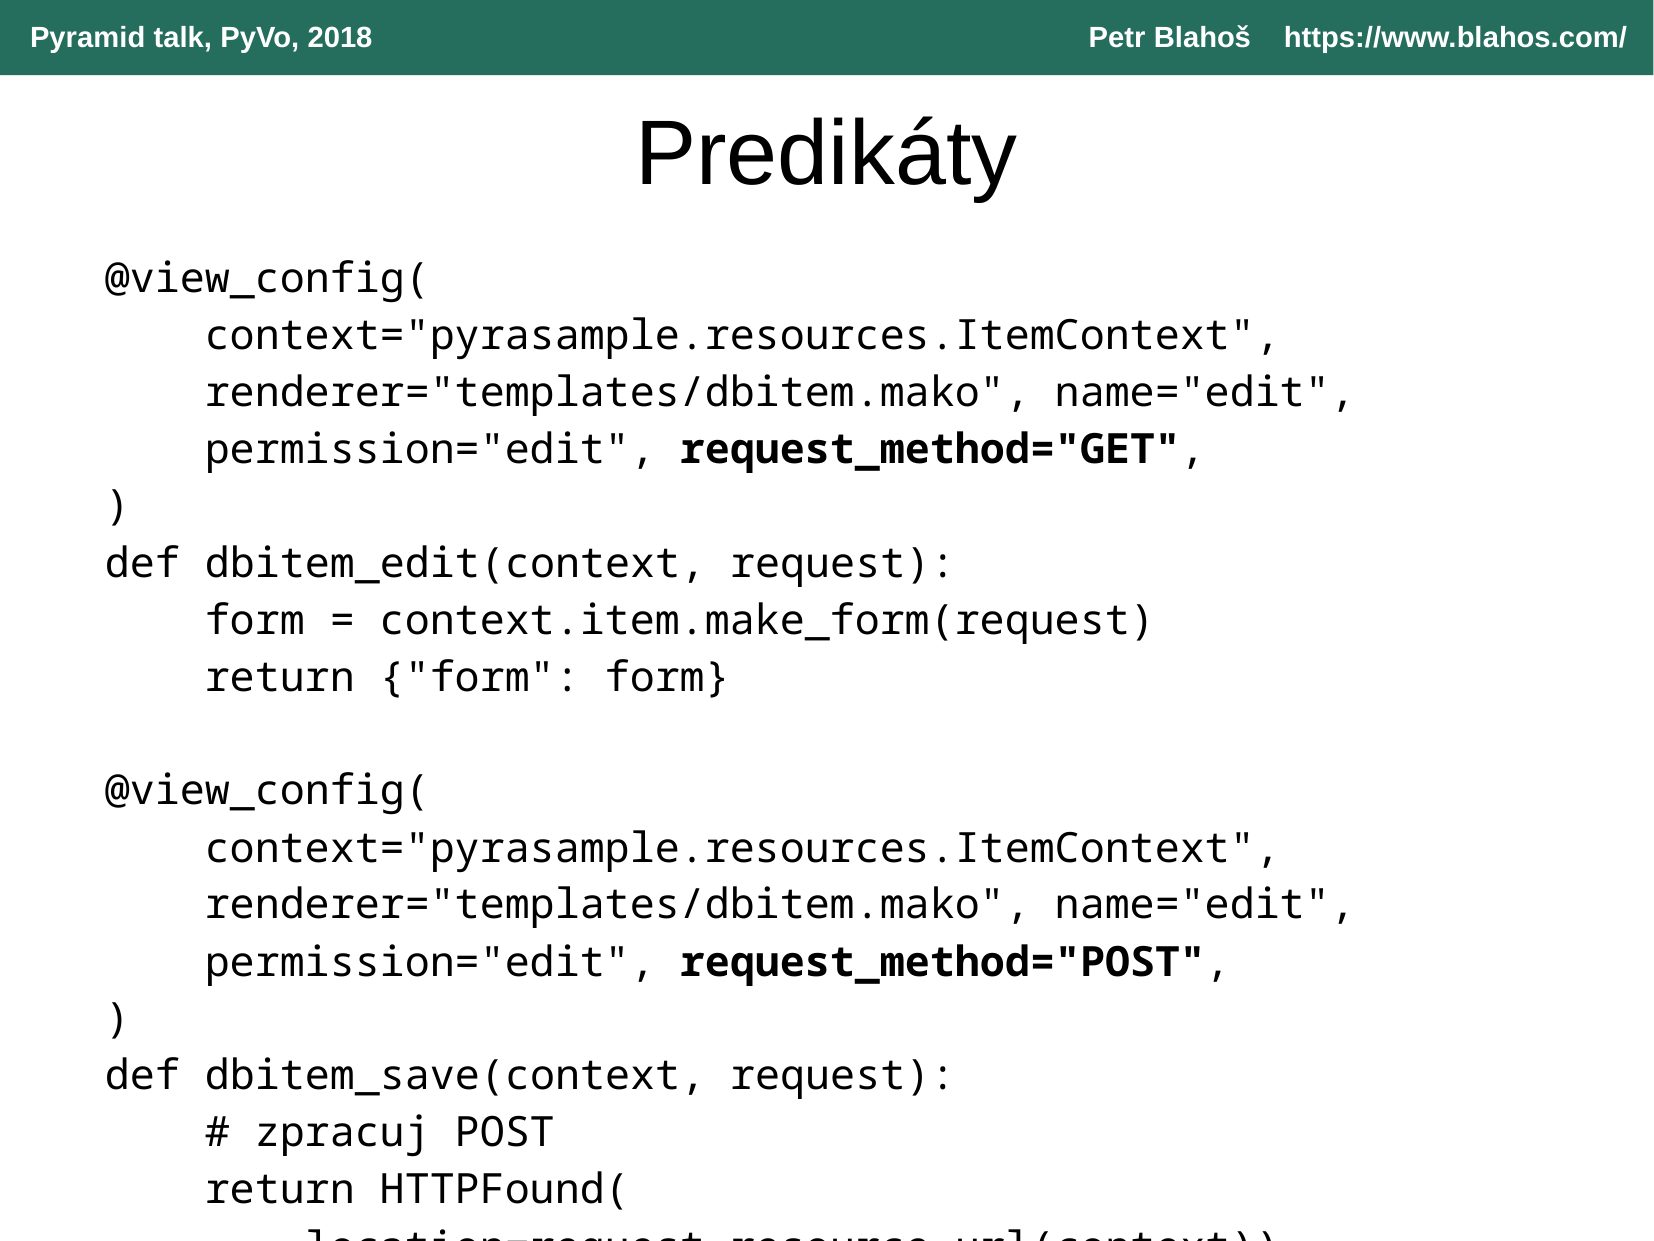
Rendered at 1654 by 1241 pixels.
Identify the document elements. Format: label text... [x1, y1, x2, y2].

text_box @view_config( context="pyrasample.resources.ItemContext", renderer="templates/dbitem.mako", name="edit", permission="edit", request_method="GET", ) def dbitem_edit(context, request): form = context.item.make_form(request) return {"form": form} @view_config( context="pyrasample.resources.ItemContext", renderer="templates/dbitem.mako", name="edit", permission="edit", request_method="POST", ) def dbitem_save(context, request): # zpracuj POST return HTTPFound( location=request.resource_url(context)) [90, 240, 1576, 1186]
title Predikáty [82, 49, 1571, 257]
